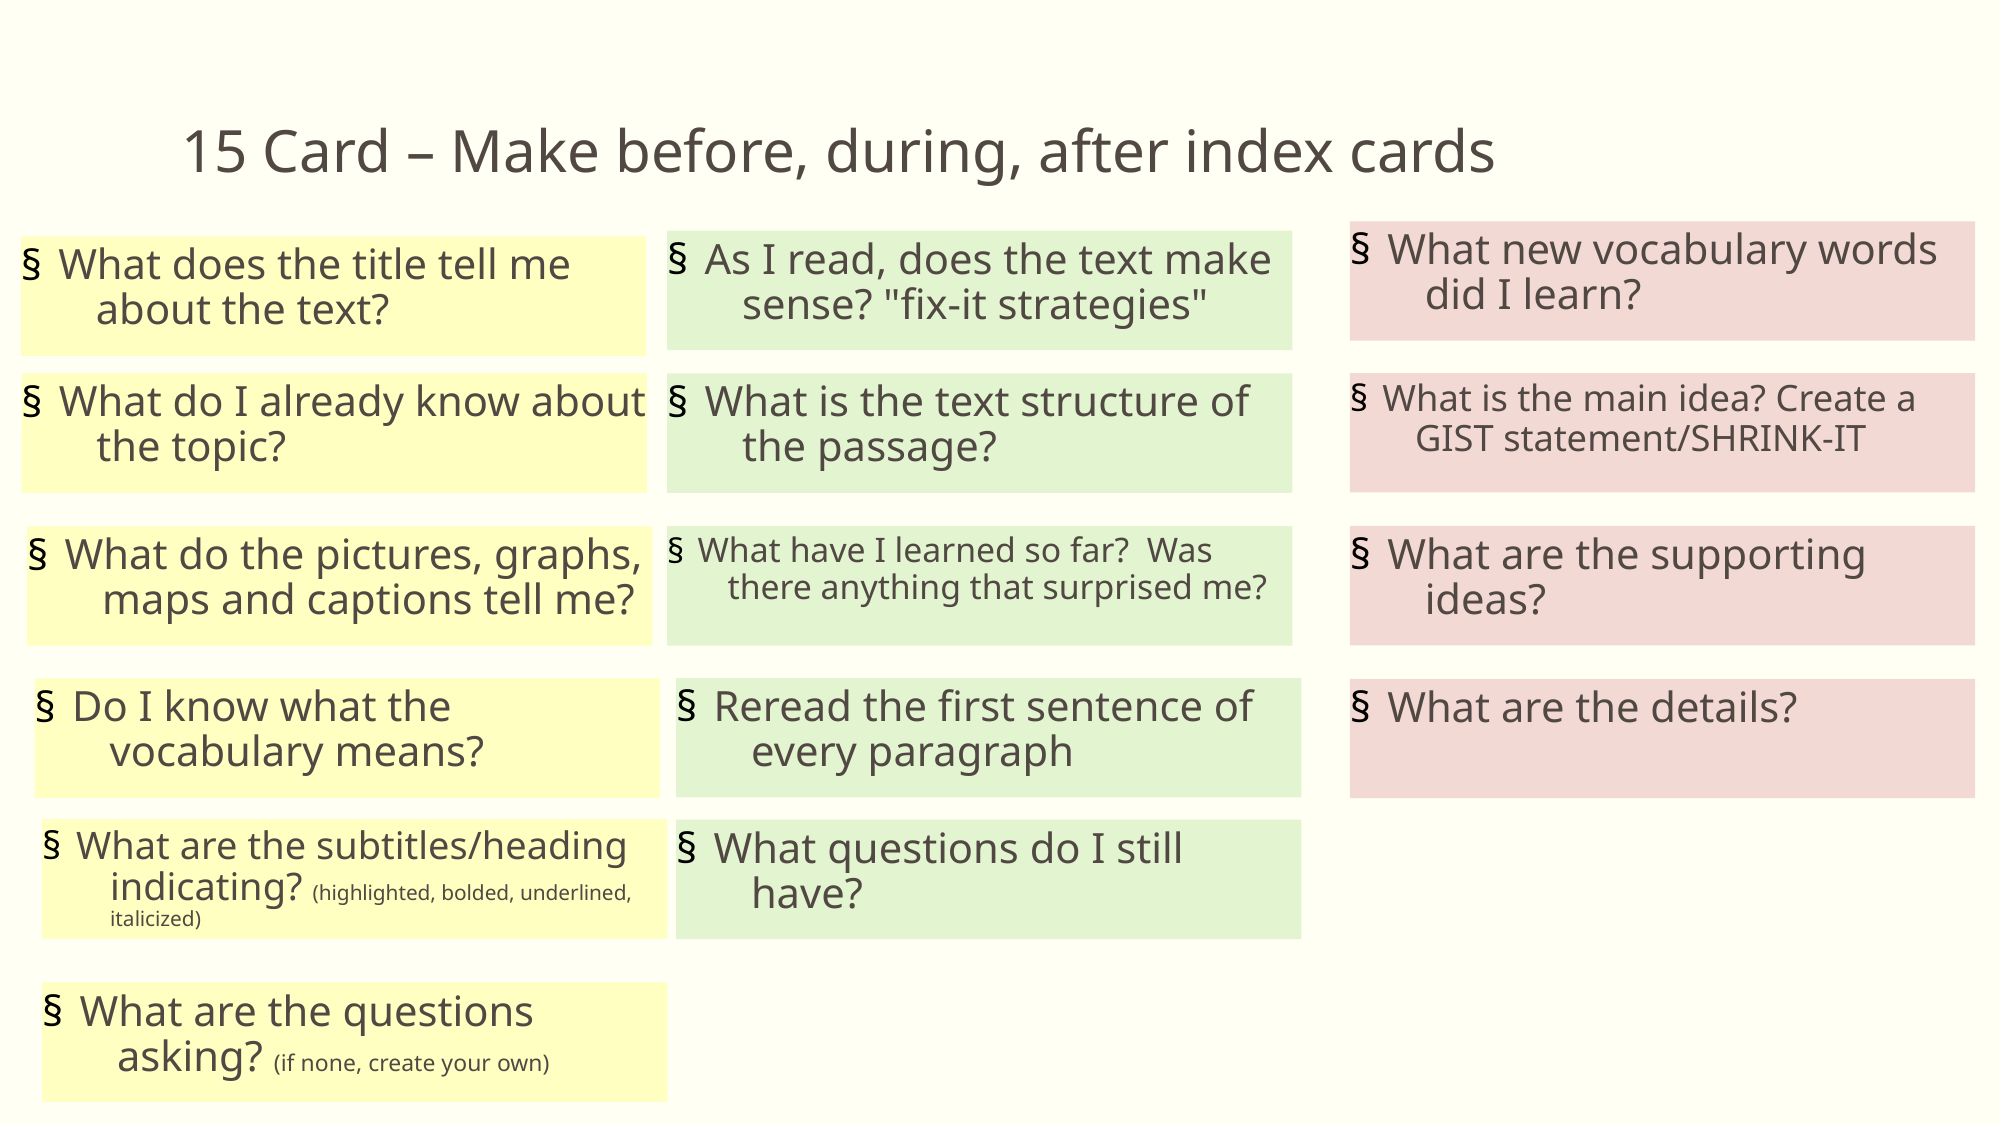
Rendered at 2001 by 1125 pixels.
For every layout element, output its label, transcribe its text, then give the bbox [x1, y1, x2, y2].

list What does the title tell me about the text? [20, 236, 647, 356]
text_box What is the main idea? Create a GIST statement/SHRINK-IT [1349, 373, 1976, 493]
text_box What have I learned so far? Was there anything that surprised me? [667, 526, 1293, 646]
text_box Reread the first sentence of every paragraph [676, 678, 1302, 798]
text_box What do I already know about the topic? [21, 373, 647, 493]
text_box What are the details? [1349, 678, 1976, 799]
text_box What new vocabulary words did I learn? [1349, 221, 1976, 341]
text_box What are the subtitles/heading indicating? (highlighted, bolded, underlined, italicized) [42, 819, 668, 939]
text_box Do I know what the vocabulary means? [34, 678, 660, 798]
text_box What do the pictures, graphs, maps and captions tell me? [27, 526, 653, 646]
text_box As I read, does the text make sense? "fix-it strategies" [667, 230, 1293, 351]
text_box What are the questions asking? (if none, create your own) [42, 982, 668, 1102]
title 15 Card – Make before, during, after index cards [181, 12, 1819, 193]
text_box What questions do I still have? [676, 819, 1302, 940]
text_box What are the supporting ideas? [1349, 525, 1976, 646]
text_box What is the text structure of the passage? [667, 373, 1293, 493]
